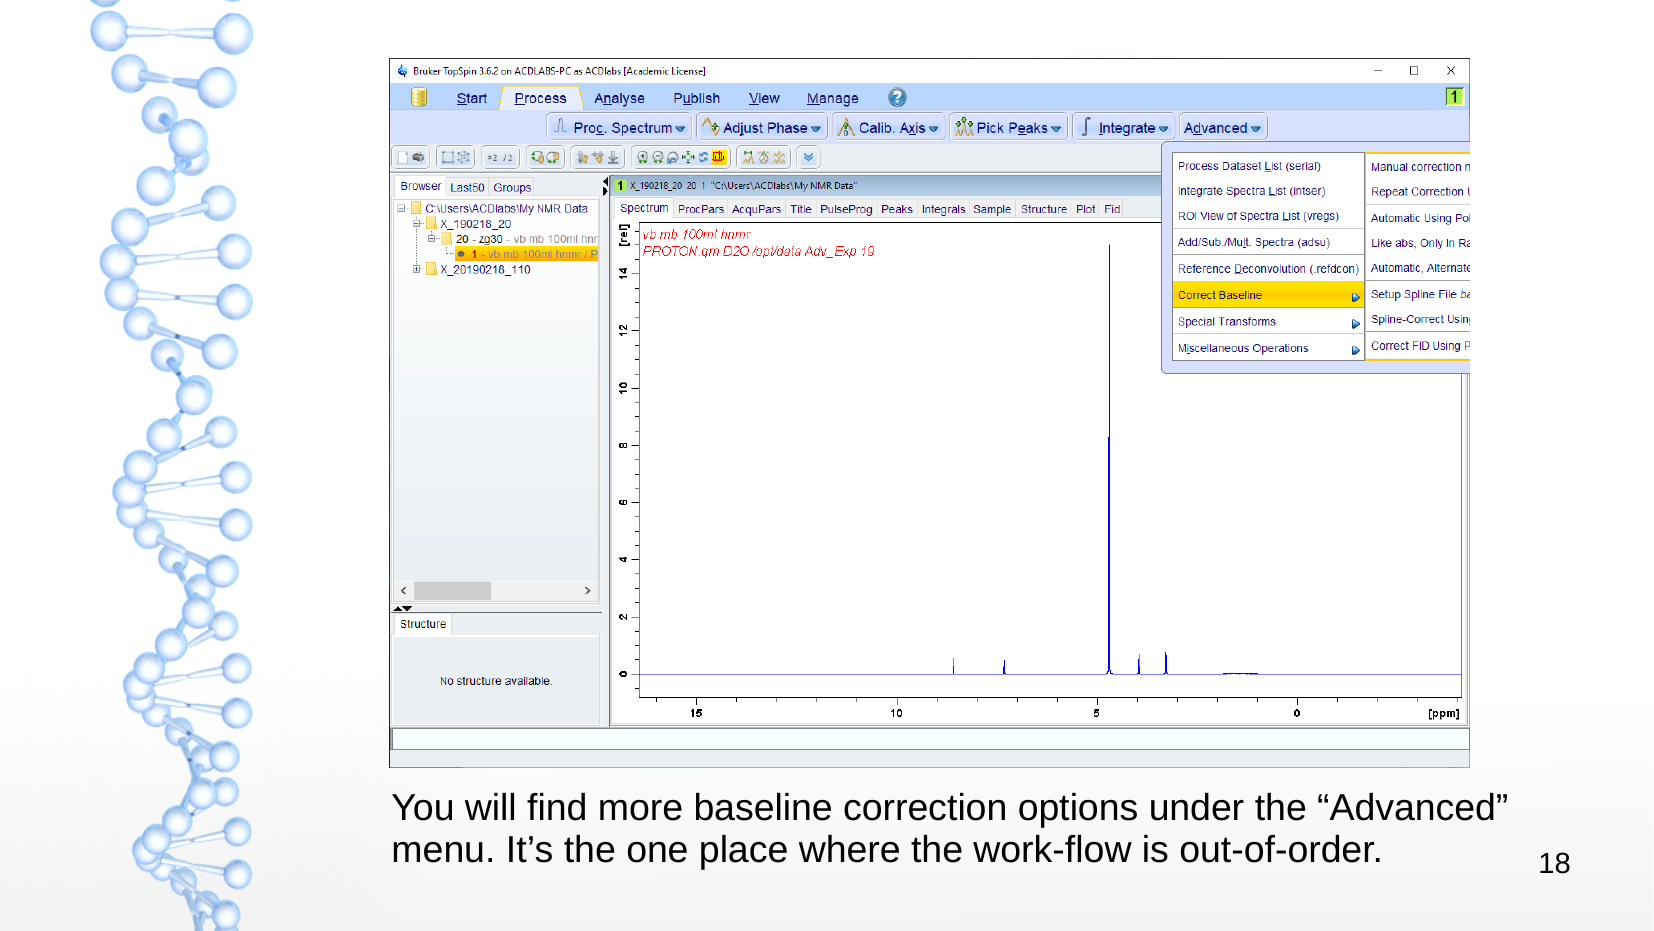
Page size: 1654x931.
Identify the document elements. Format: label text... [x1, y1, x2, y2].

picture [0, 0, 1654, 931]
text_box You will find more baseline correction options under the “Advanced” menu. It’s the one place where the work-flow is out-of-order. [376, 779, 1524, 879]
